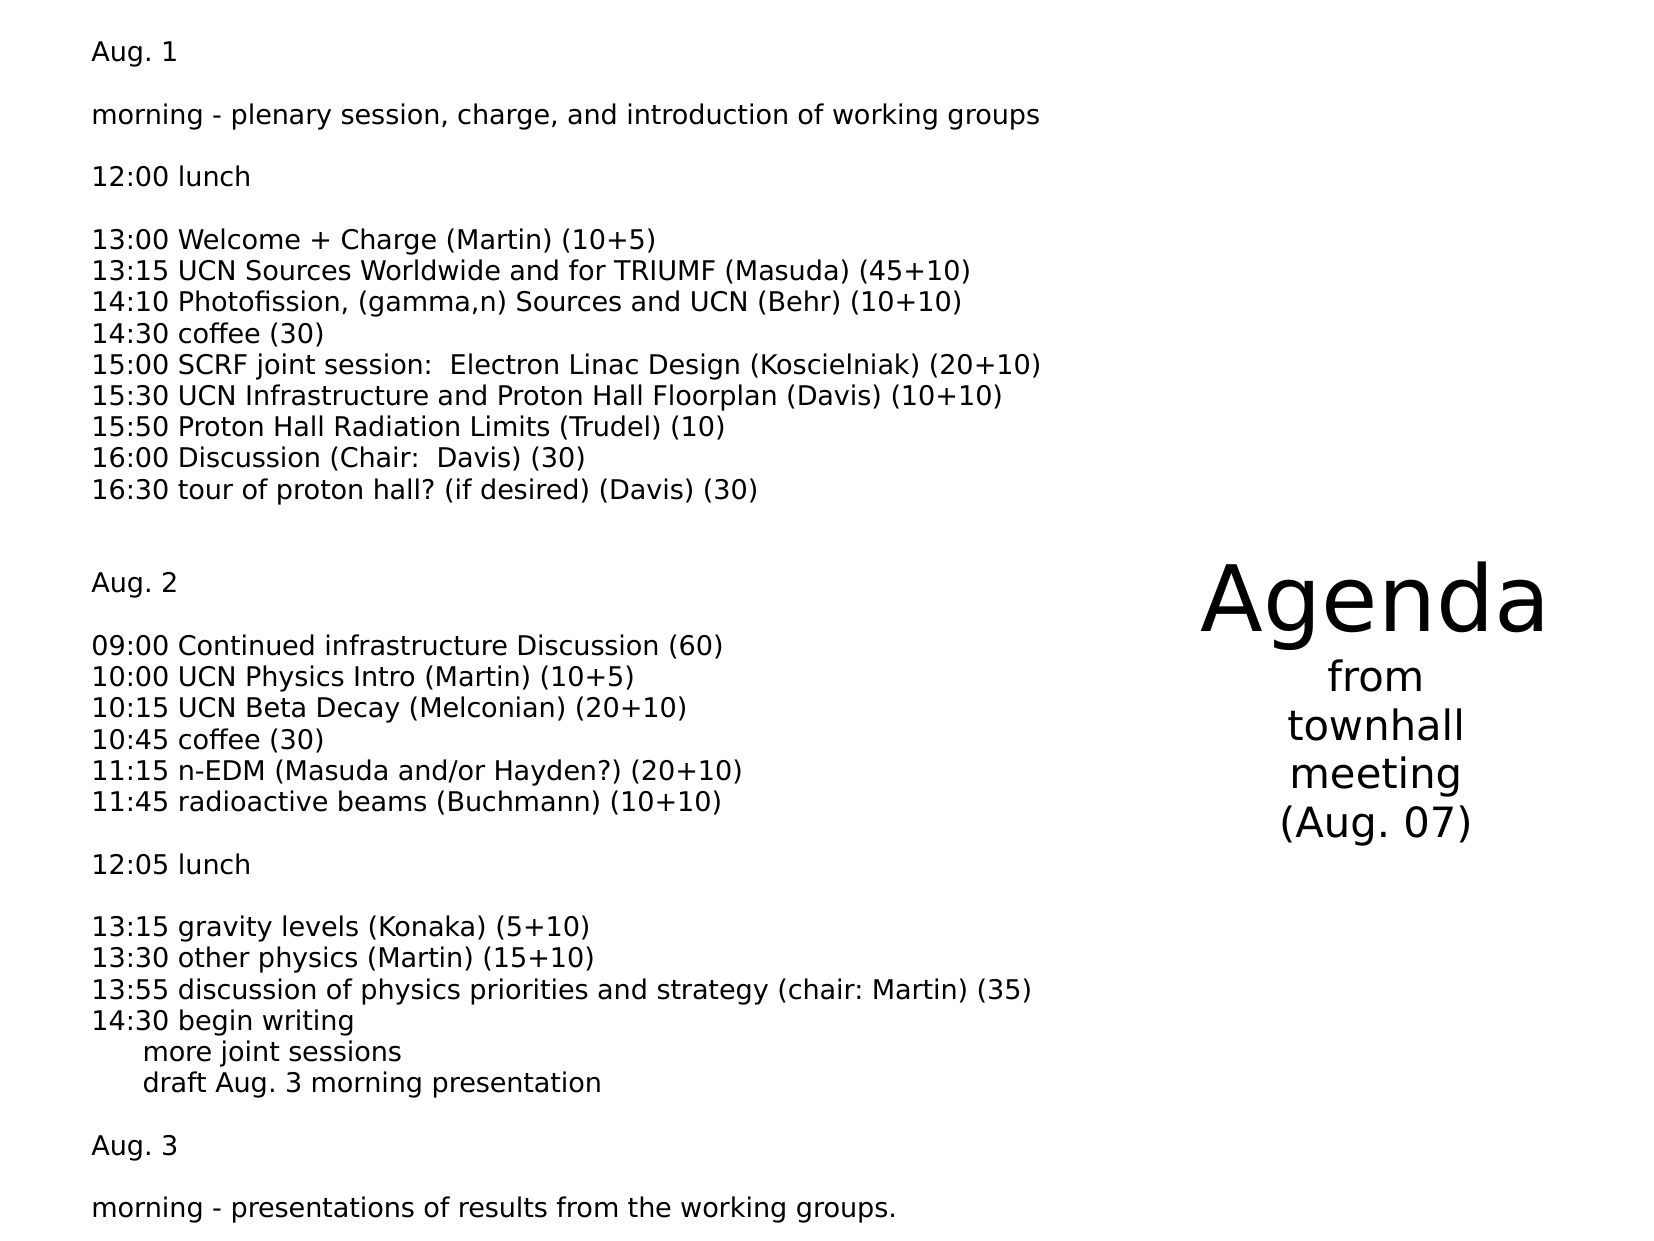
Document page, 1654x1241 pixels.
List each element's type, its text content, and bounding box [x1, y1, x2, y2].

text_box Aug. 1 morning - plenary session, charge, and introduction of working groups 12:00 lunch 13:00 Welcome + Charge (Martin) (10+5) 13:15 UCN Sources Worldwide and for TRIUMF (Masuda) (45+10) 14:10 Photofission, (gamma,n) Sources and UCN (Behr) (10+10) 14:30 coffee (30) 15:00 SCRF joint session: Electron Linac Design (Koscielniak) (20+10) 15:30 UCN Infrastructure and Proton Hall Floorplan (Davis) (10+10) 15:50 Proton Hall Radiation Limits (Trudel) (10) 16:00 Discussion (Chair: Davis) (30) 16:30 tour of proton hall? (if desired) (Davis) (30) Aug. 2 09:00 Continued infrastructure Discussion (60) 10:00 UCN Physics Intro (Martin) (10+5) 10:15 UCN Beta Decay (Melconian) (20+10) 10:45 coffee (30) 11:15 n-EDM (Masuda and/or Hayden?) (20+10) 11:45 radioactive beams (Buchmann) (10+10) 12:05 lunch 13:15 gravity levels (Konaka) (5+10) 13:30 other physics (Martin) (15+10) 13:55 discussion of physics priorities and strategy (chair: Martin) (35) 14:30 begin writing more joint sessions draft Aug. 3 morning presentation Aug. 3 morning - presentations of results from the working groups. [76, 29, 1405, 1232]
title Agenda from townhall meeting (Aug. 07) [1181, 545, 1571, 847]
